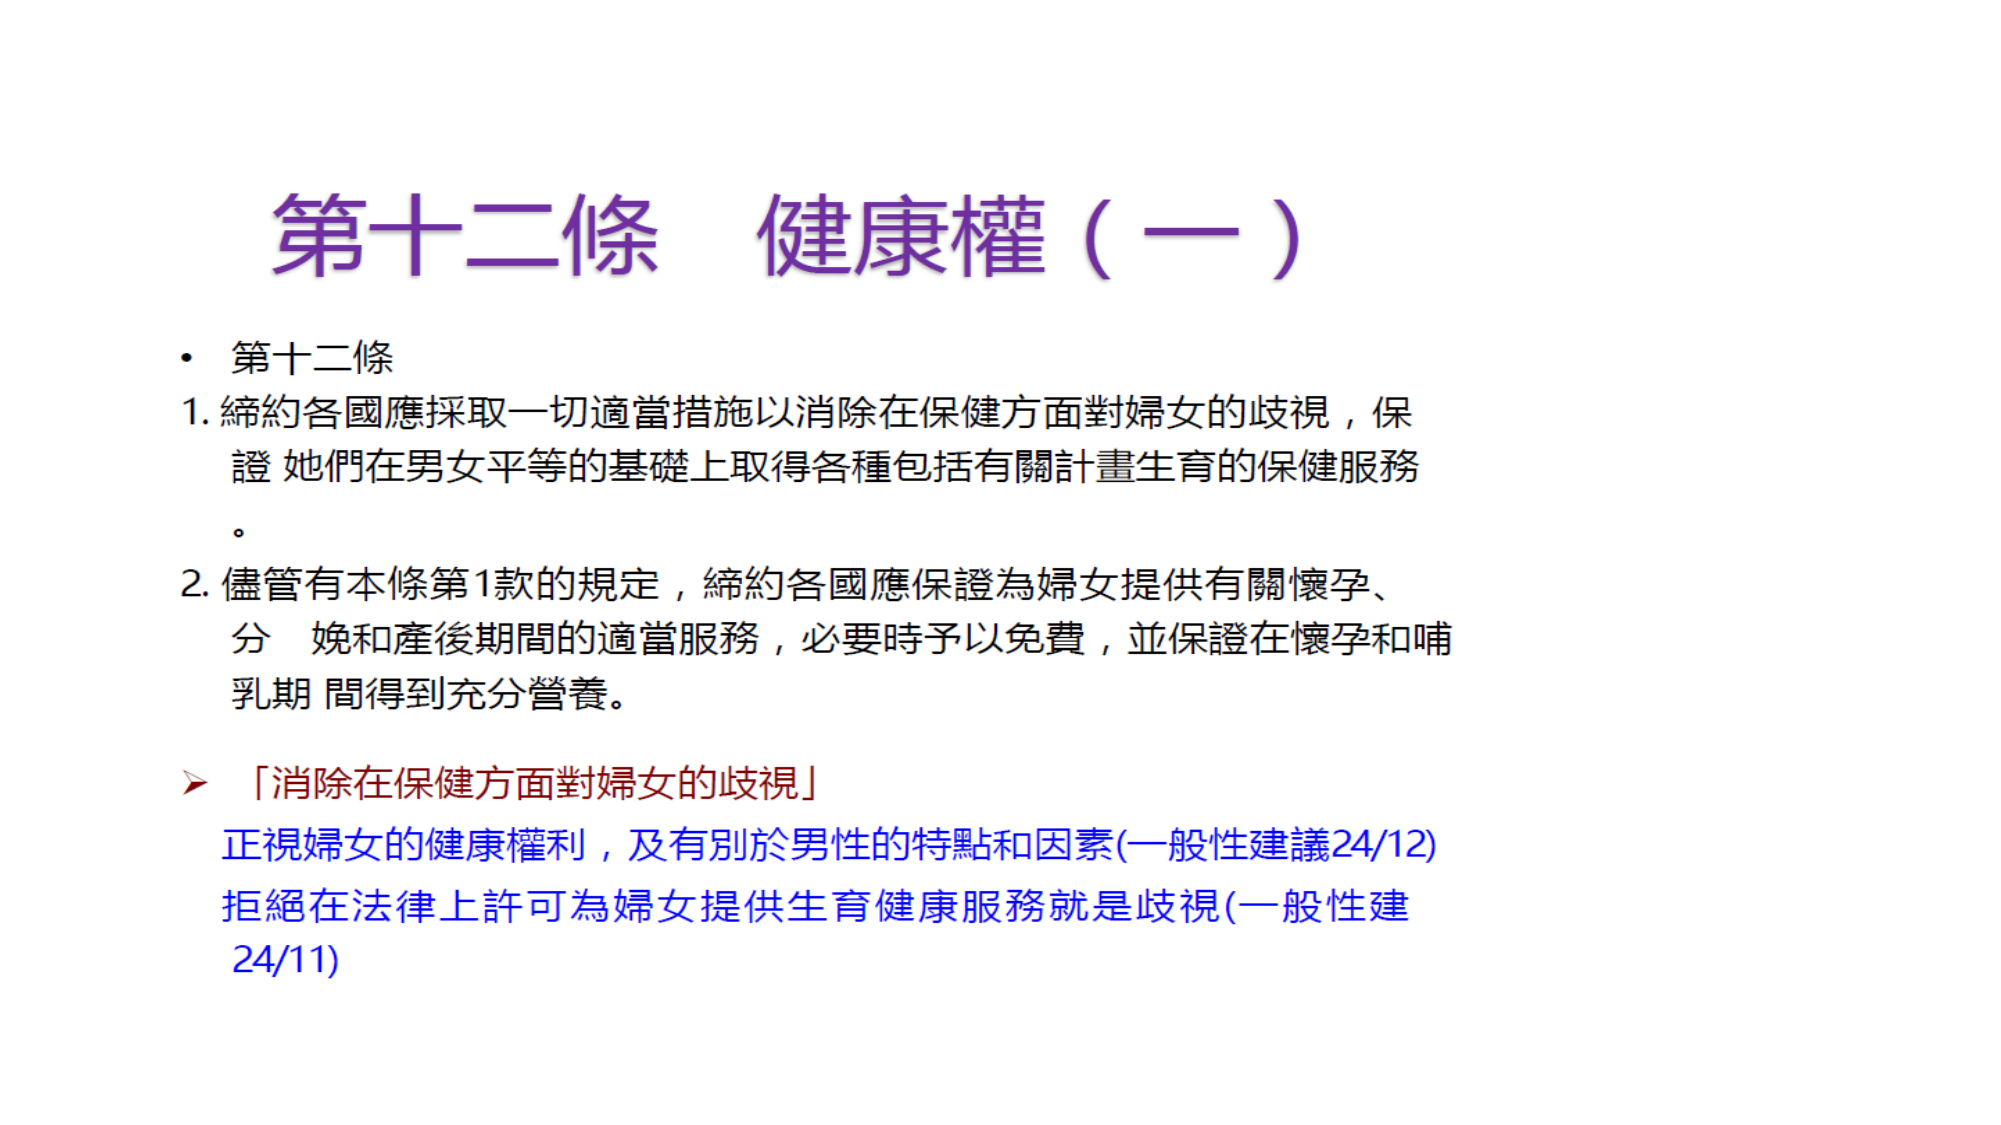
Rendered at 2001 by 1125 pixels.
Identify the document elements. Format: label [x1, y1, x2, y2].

picture [155, 153, 1490, 1014]
